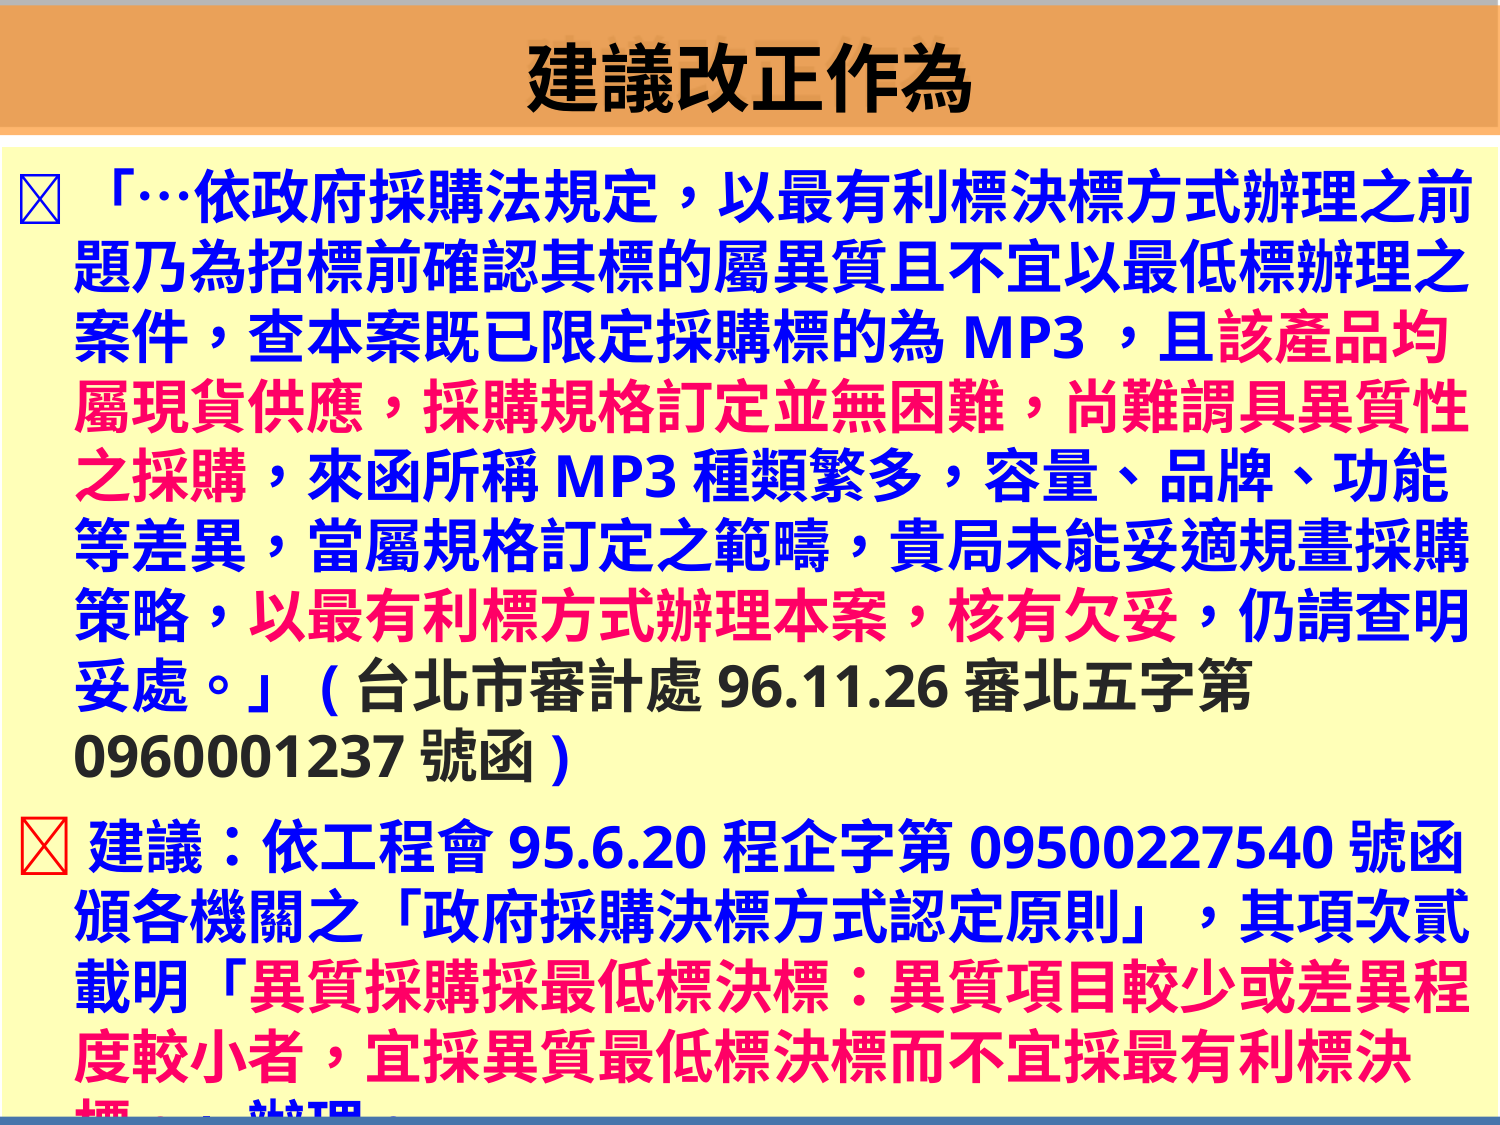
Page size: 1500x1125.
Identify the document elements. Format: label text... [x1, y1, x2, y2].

text_box 「…依政府採購法規定，以最有利標決標方式辦理之前題乃為招標前確認其標的屬異質且不宜以最低標辦理之案件，查本案既已限定採購標的為MP3，且該產品均屬現貨供應，採購規格訂定並無困難，尚難謂具異質性之採購，來函所稱MP3種類繁多，容量、品牌、功能等差異，當屬規格訂定之範疇，貴局未能妥適規畫採購策略，以最有利標方式辦理本案，核有欠妥，仍請查明妥處。」(台北市審計處96.11.26審北五字第0960001237號函) 建議：依工程會95.6.20程企字第09500227540號函頒各機關之「政府採購決標方式認定原則」，其項次貳載明「異質採購採最低標決標：異質項目較少或差異程度較小者，宜採異質最低標決標而不宜採最有利標決標。」辦理。 [0, 144, 1500, 1116]
text_box 建議改正作為 [0, 5, 1500, 136]
text_box [0, 1116, 1500, 1125]
